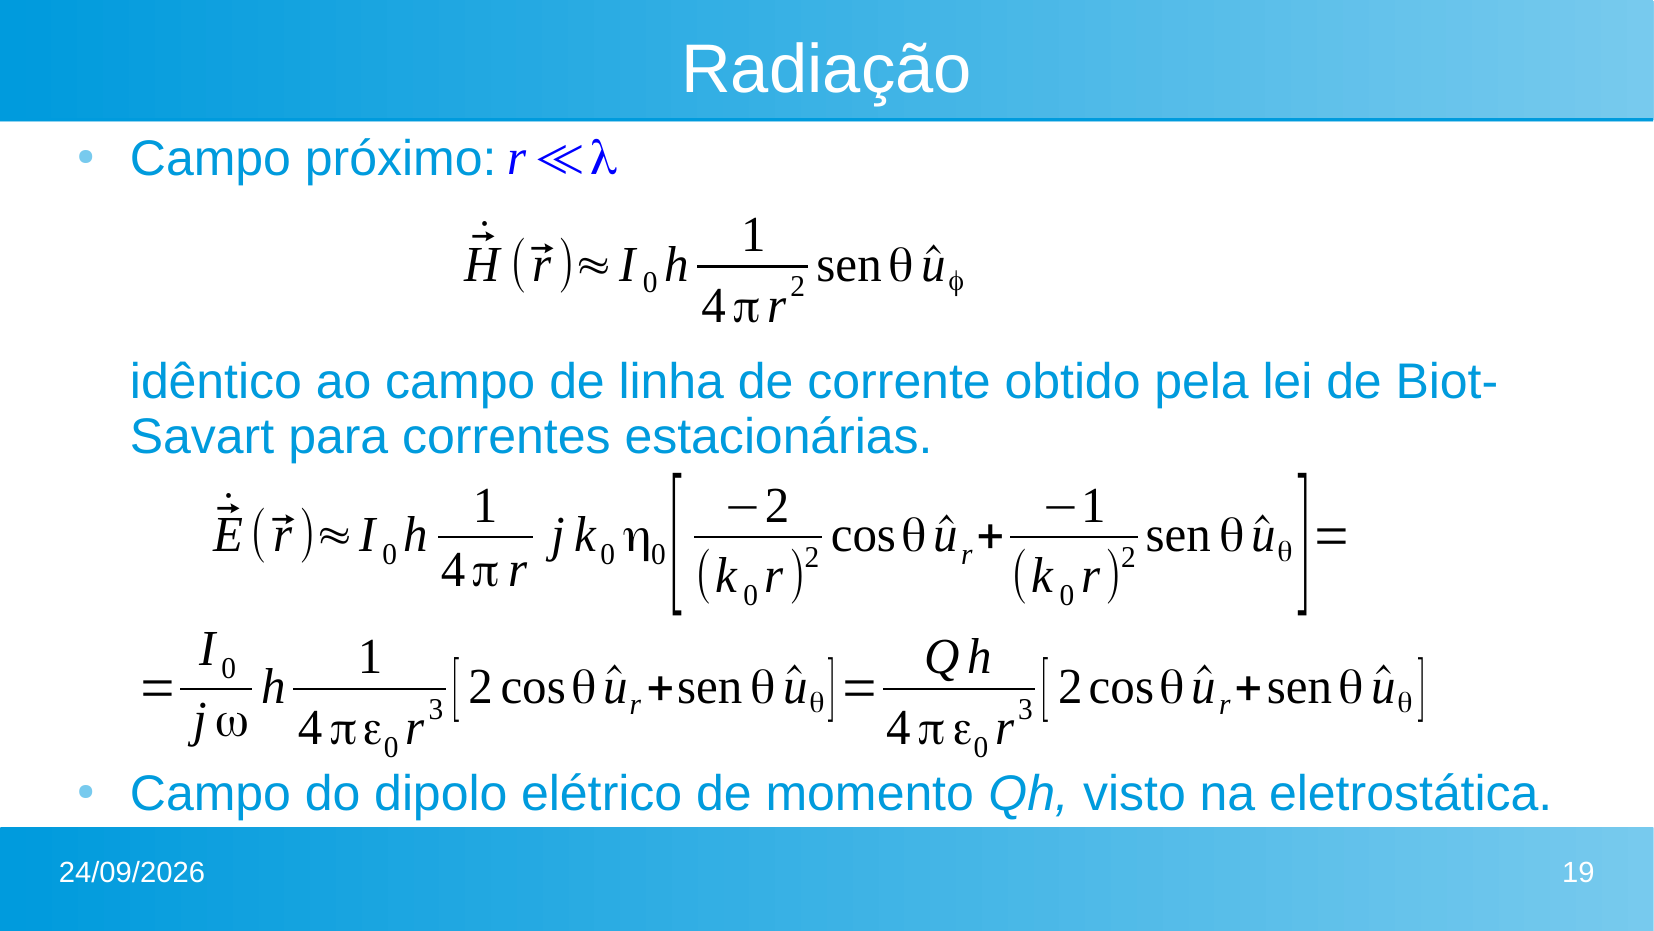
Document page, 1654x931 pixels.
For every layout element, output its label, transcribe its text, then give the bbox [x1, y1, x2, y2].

title Radiação [59, 29, 1595, 108]
list Campo próximo: idêntico ao campo de linha de corrente obtido pela lei de Biot-Savart para correntes estacionárias. Campo do dipolo elétrico de momento Qh, visto na eletrostática. [59, 129, 1595, 721]
chart [499, 129, 626, 186]
chart [130, 470, 1434, 763]
chart [455, 206, 970, 334]
